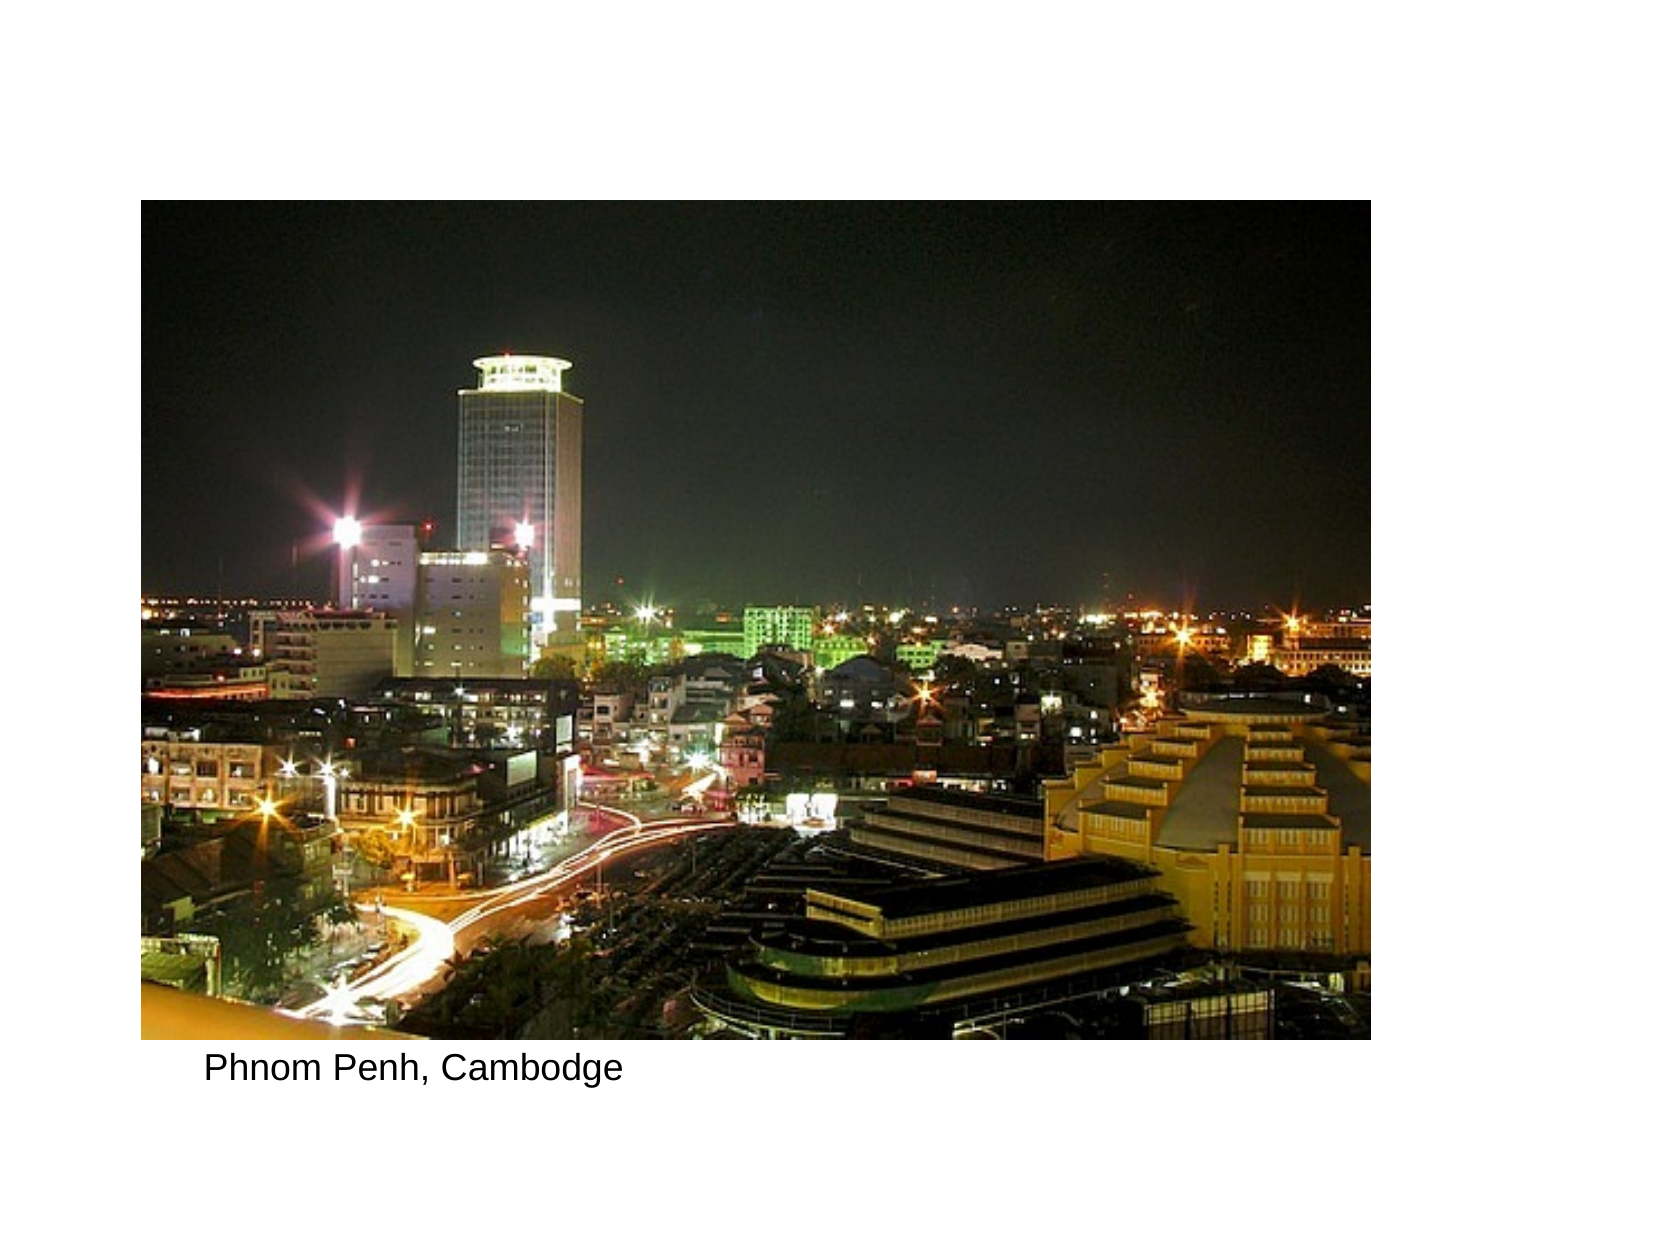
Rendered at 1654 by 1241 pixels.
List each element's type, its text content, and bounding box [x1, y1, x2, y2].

picture [141, 200, 1371, 1040]
text_box Phnom Penh, Cambodge [188, 1039, 639, 1097]
